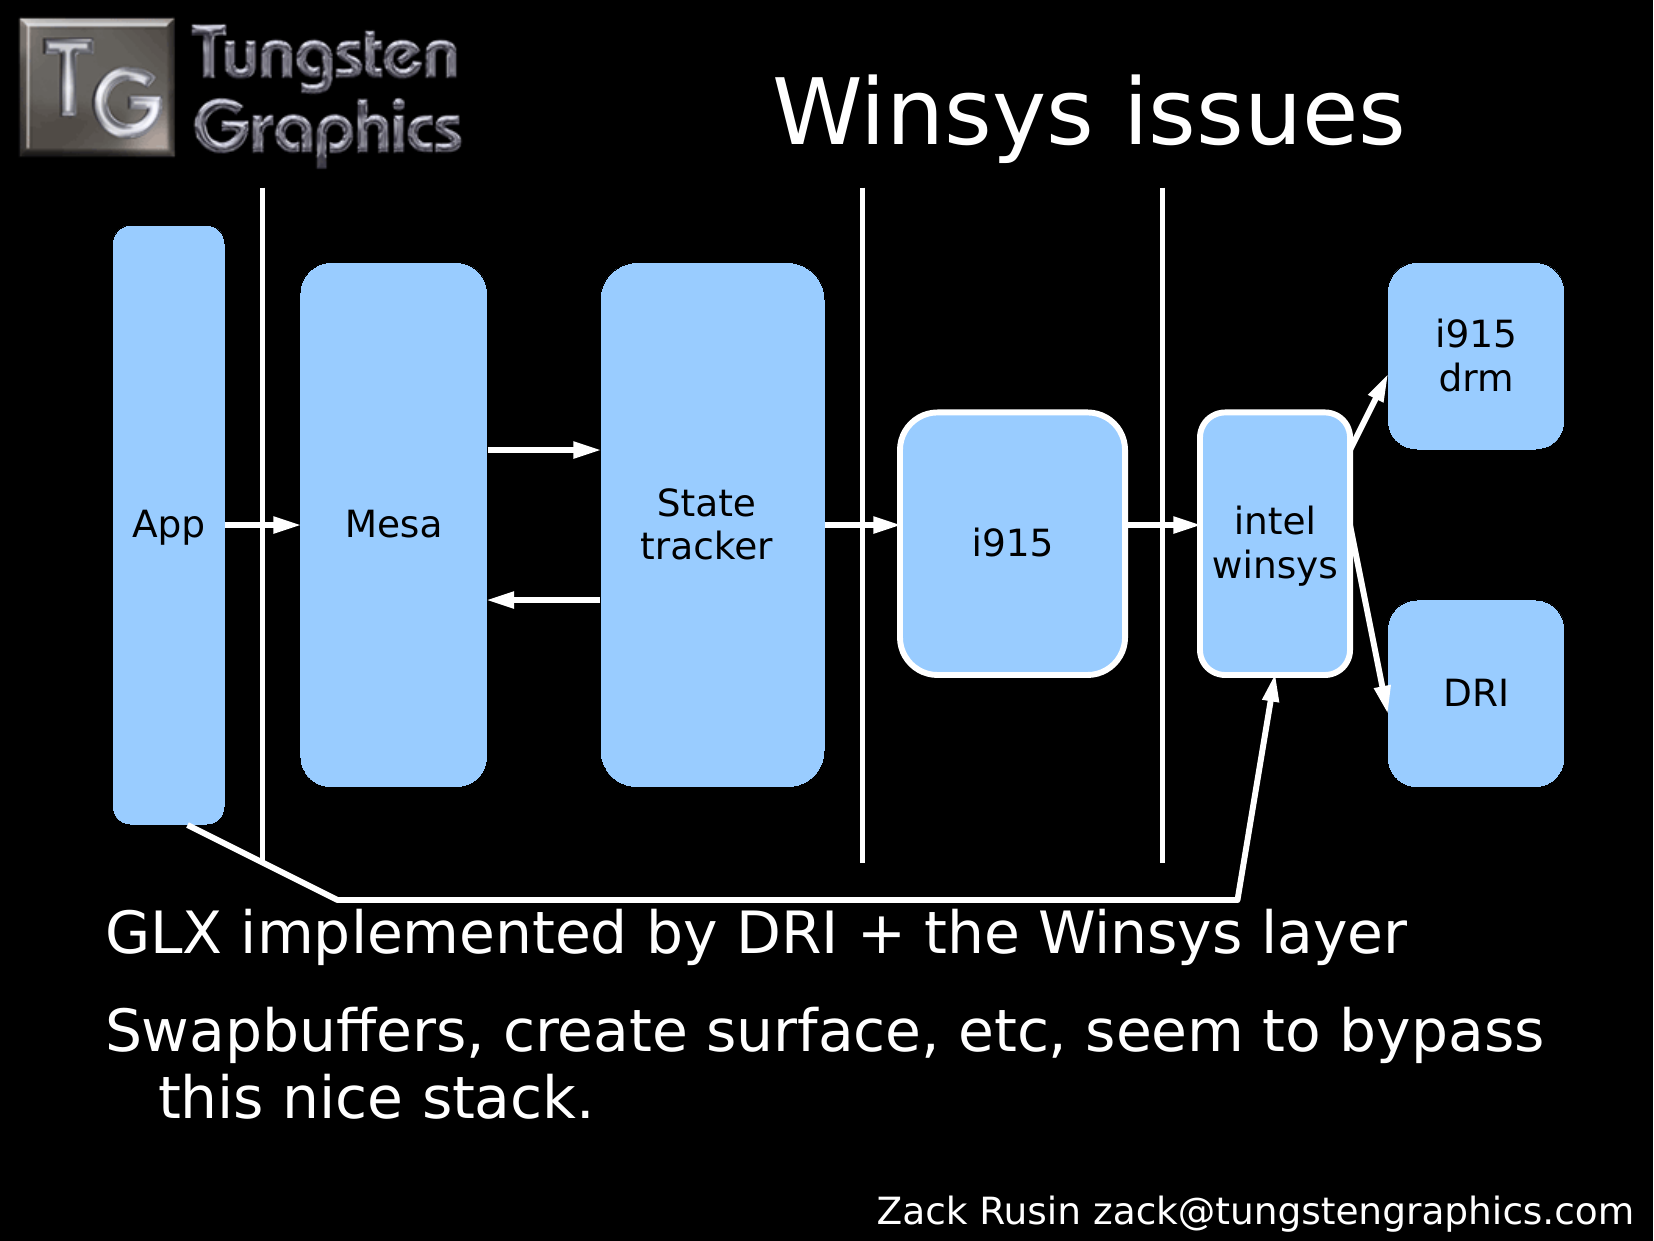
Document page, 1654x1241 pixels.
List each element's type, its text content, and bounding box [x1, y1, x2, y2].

list GLX implemented by DRI + the Winsys layer Swapbuffers, create surface, etc, seem to bypass this nice stack. [87, 900, 1576, 1133]
text_box App [112, 225, 226, 826]
text_box Mesa [299, 262, 488, 788]
picture [0, 0, 555, 188]
text_box DRI [1387, 599, 1565, 788]
text_box intel winsys [1200, 412, 1351, 676]
text_box Zack Rusin zack@tungstengraphics.com [787, 1182, 1651, 1241]
title Winsys issues [567, 37, 1613, 188]
text_box i915 [900, 412, 1126, 676]
text_box i915 drm [1387, 262, 1565, 451]
text_box State tracker [600, 262, 826, 788]
